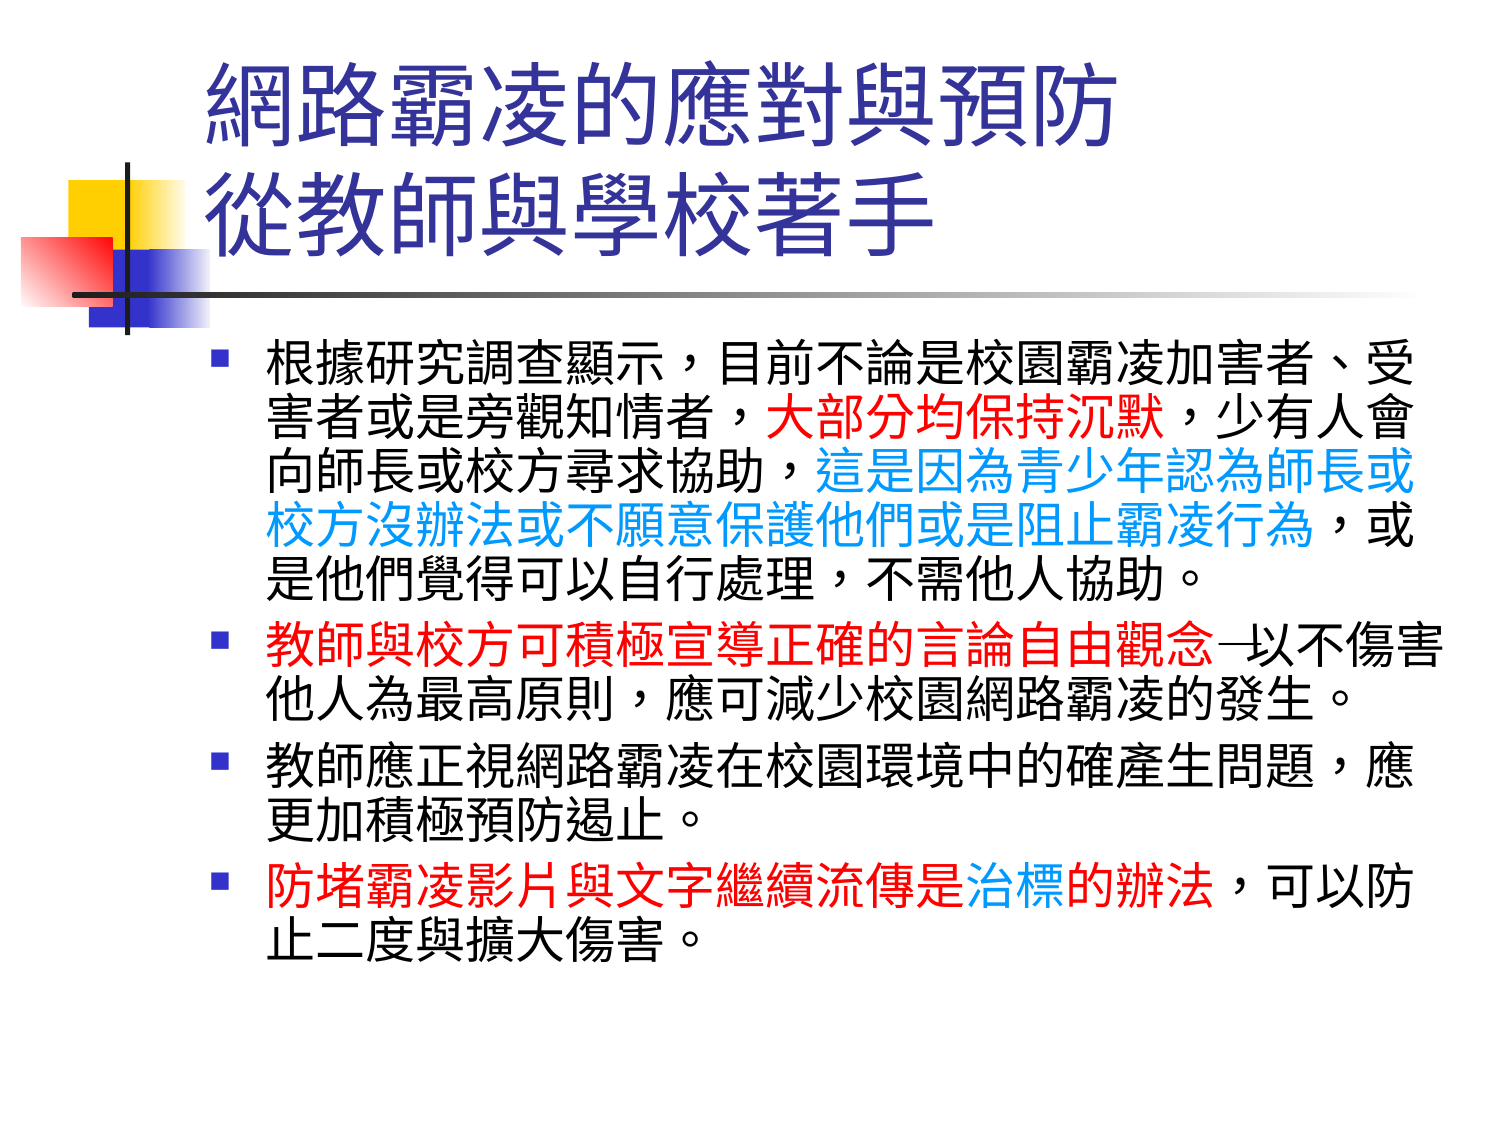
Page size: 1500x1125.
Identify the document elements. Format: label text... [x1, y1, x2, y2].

title 網路霸凌的應對與預防 從教師與學校著手 [188, 35, 1468, 276]
list 根據研究調查顯示，目前不論是校園霸凌加害者、受害者或是旁觀知情者，大部分均保持沉默，少有人會向師長或校方尋求協助，這是因為青少年認為師長或校方沒辦法或不願意保護他們或是阻止霸凌行為，或是他們覺得可以自行處理，不需他人協助。 教師與校方可積極宣導正確的言論自由觀念—以不傷害他人為最高原則，應可減少校園網路霸凌的發生。 教師應正視網路霸凌在校園環境中的確產生問題，應更加積極預防遏止。 防堵霸凌影片與文字繼續流傳是治標的辦法，可以防止二度與擴大傷害。 [193, 331, 1469, 1101]
